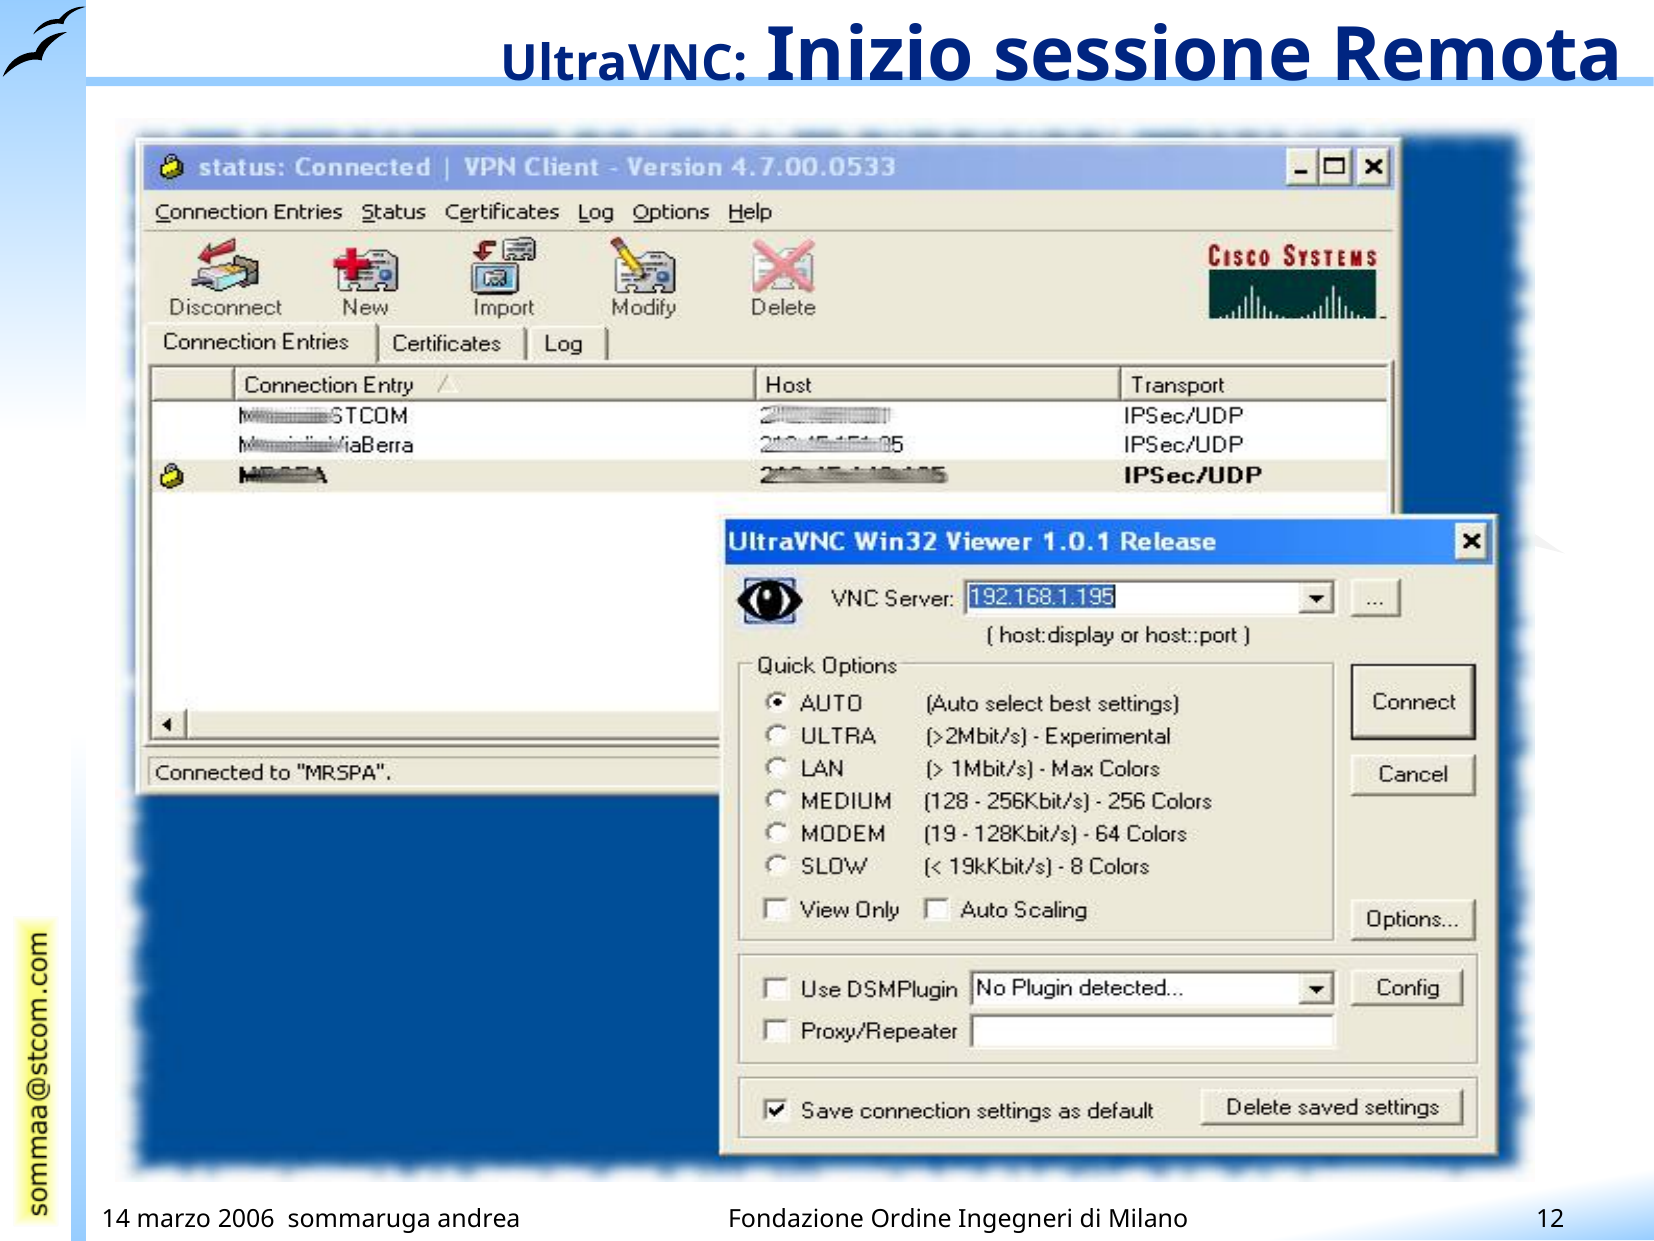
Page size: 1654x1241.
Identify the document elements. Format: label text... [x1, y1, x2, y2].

picture [12, 915, 60, 1228]
picture [115, 118, 1535, 1182]
title UltraVNC: Inizio sessione Remota [85, 0, 1654, 104]
